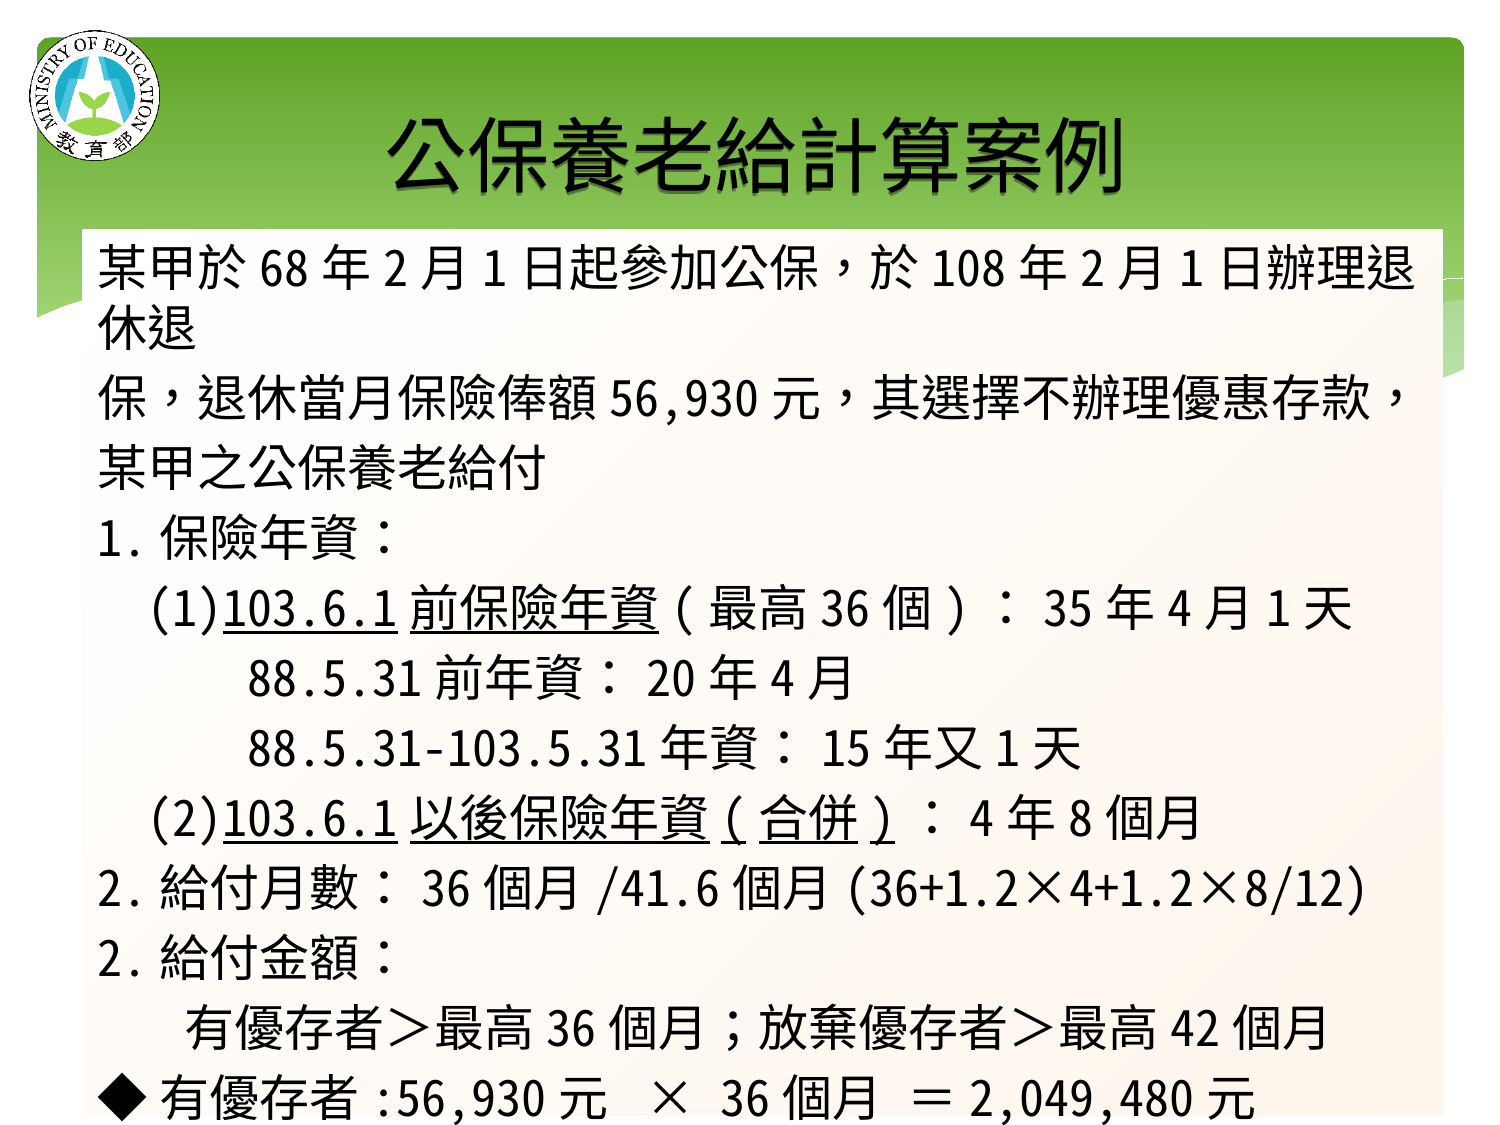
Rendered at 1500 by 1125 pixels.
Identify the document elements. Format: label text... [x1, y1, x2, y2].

picture [29, 30, 160, 161]
title 公保養老給計算案例 [87, 96, 1424, 211]
list 某甲於68年2月1日起參加公保，於108年2月1日辦理退休退 保，退休當月保險俸額56,930元，其選擇不辦理優惠存款， 某甲之公保養老給付 1.保險年資： (1)103.6.1前保險年資(最高36個)：35年4月1天 88.5.31前年資：20年4月 88.5.31-103.5.31年資：15年又1天 (2)103.6.1以後保險年資(合併)：4年8個月 2.給付月數：36個月/41.6個月(36+1.2×4+1.2×8/12) 2.給付金額： 有優存者＞最高36個月；放棄優存者＞最高42個月 ◆有優存者:56,930元 × 36個月 ＝2,049,480元 ◆放棄優存者:56,930元 × 41.6個月 ＝2,368,288元(+318,808) [82, 229, 1443, 1116]
